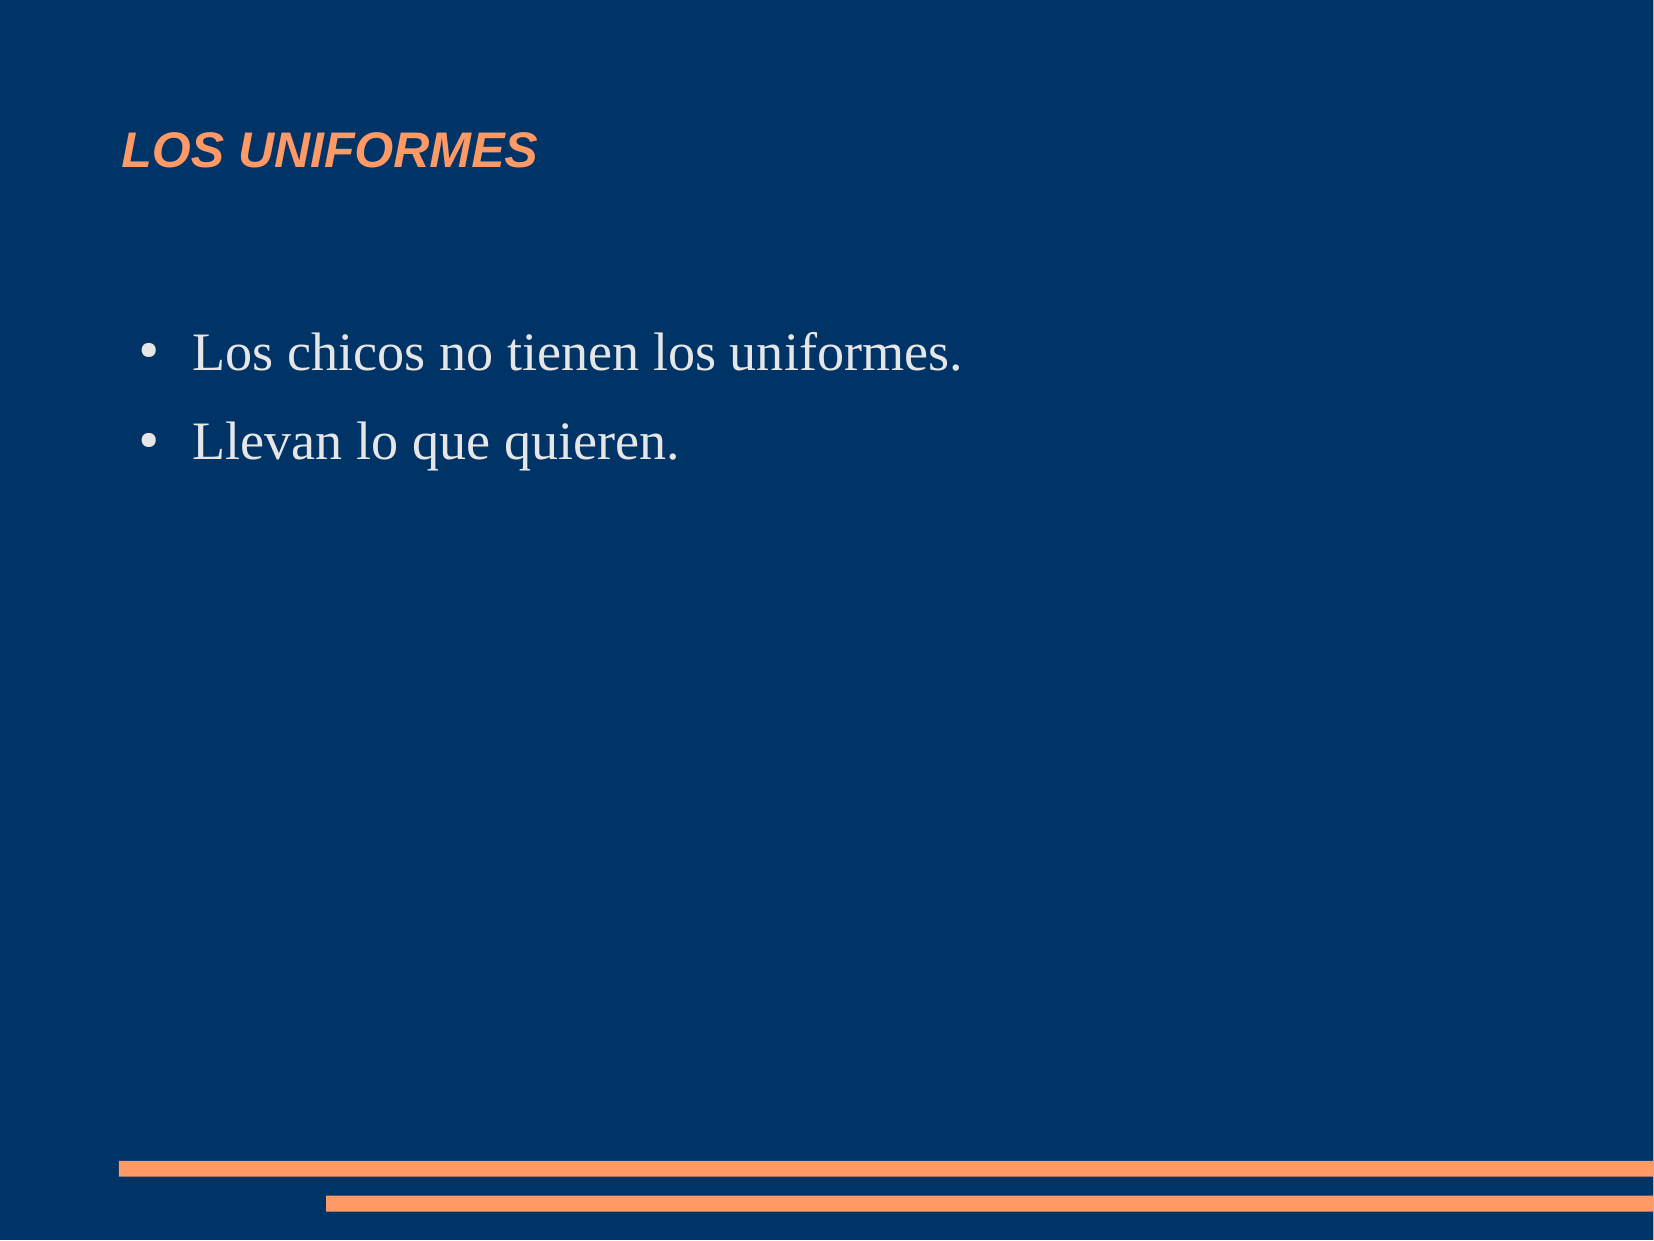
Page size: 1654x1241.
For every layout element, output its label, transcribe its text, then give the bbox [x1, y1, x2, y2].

list Los chicos no tienen los uniformes. Llevan lo que quieren. [121, 322, 1561, 1132]
title LOS UNIFORMES [121, 46, 1534, 254]
